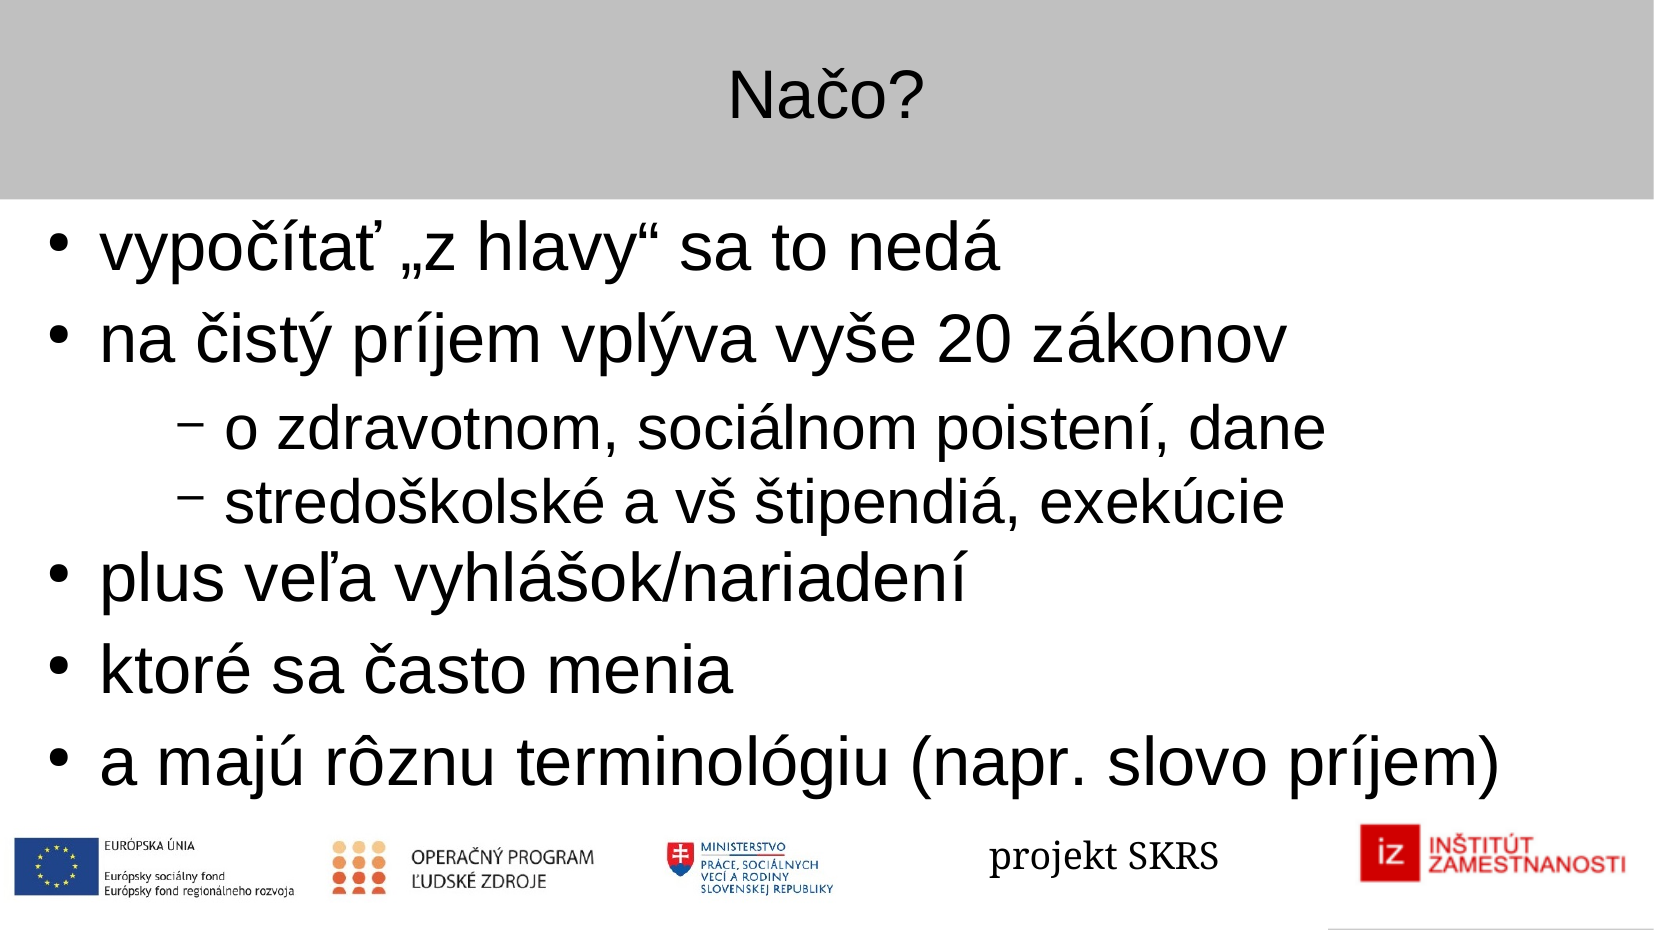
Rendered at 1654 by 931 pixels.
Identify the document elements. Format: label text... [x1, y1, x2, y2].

title Načo? [88, 22, 1565, 178]
picture [1328, 775, 1654, 931]
picture [0, 826, 857, 907]
list vypočítať „z hlavy“ sa to nedá na čistý príjem vplýva vyše 20 zákonov o zdravotnom, sociálnom poistení, dane stredoškolské a vš štipendiá, exekúcie plus veľa vyhlášok/nariadení ktoré sa často menia a majú rôznu terminológiu (napr. slovo príjem) [29, 221, 1533, 808]
